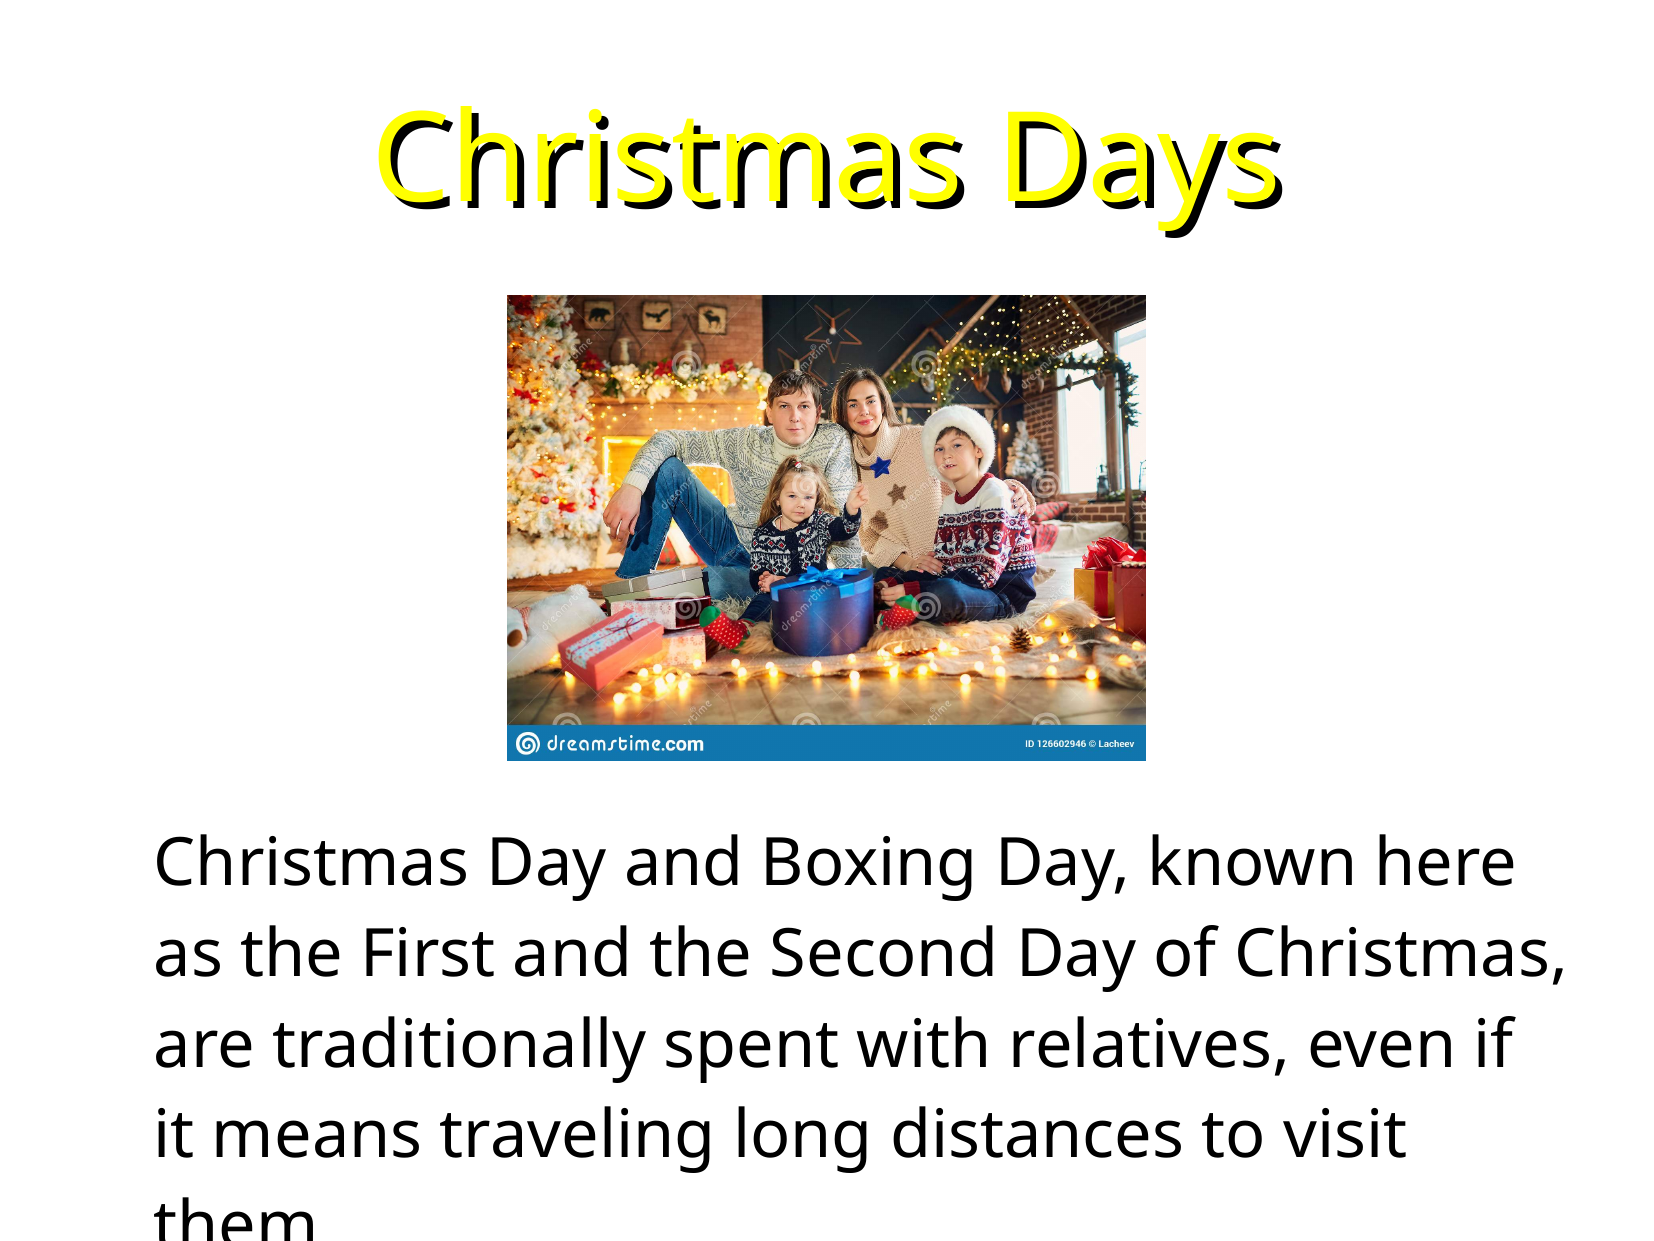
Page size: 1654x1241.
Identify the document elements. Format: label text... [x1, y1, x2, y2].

picture [507, 295, 1146, 761]
list Christmas Day and Boxing Day, known here as the First and the Second Day of Christmas, are traditionally spent with relatives, even if it means traveling long distances to visit them [82, 814, 1571, 1123]
title Christmas Days [82, 49, 1571, 257]
